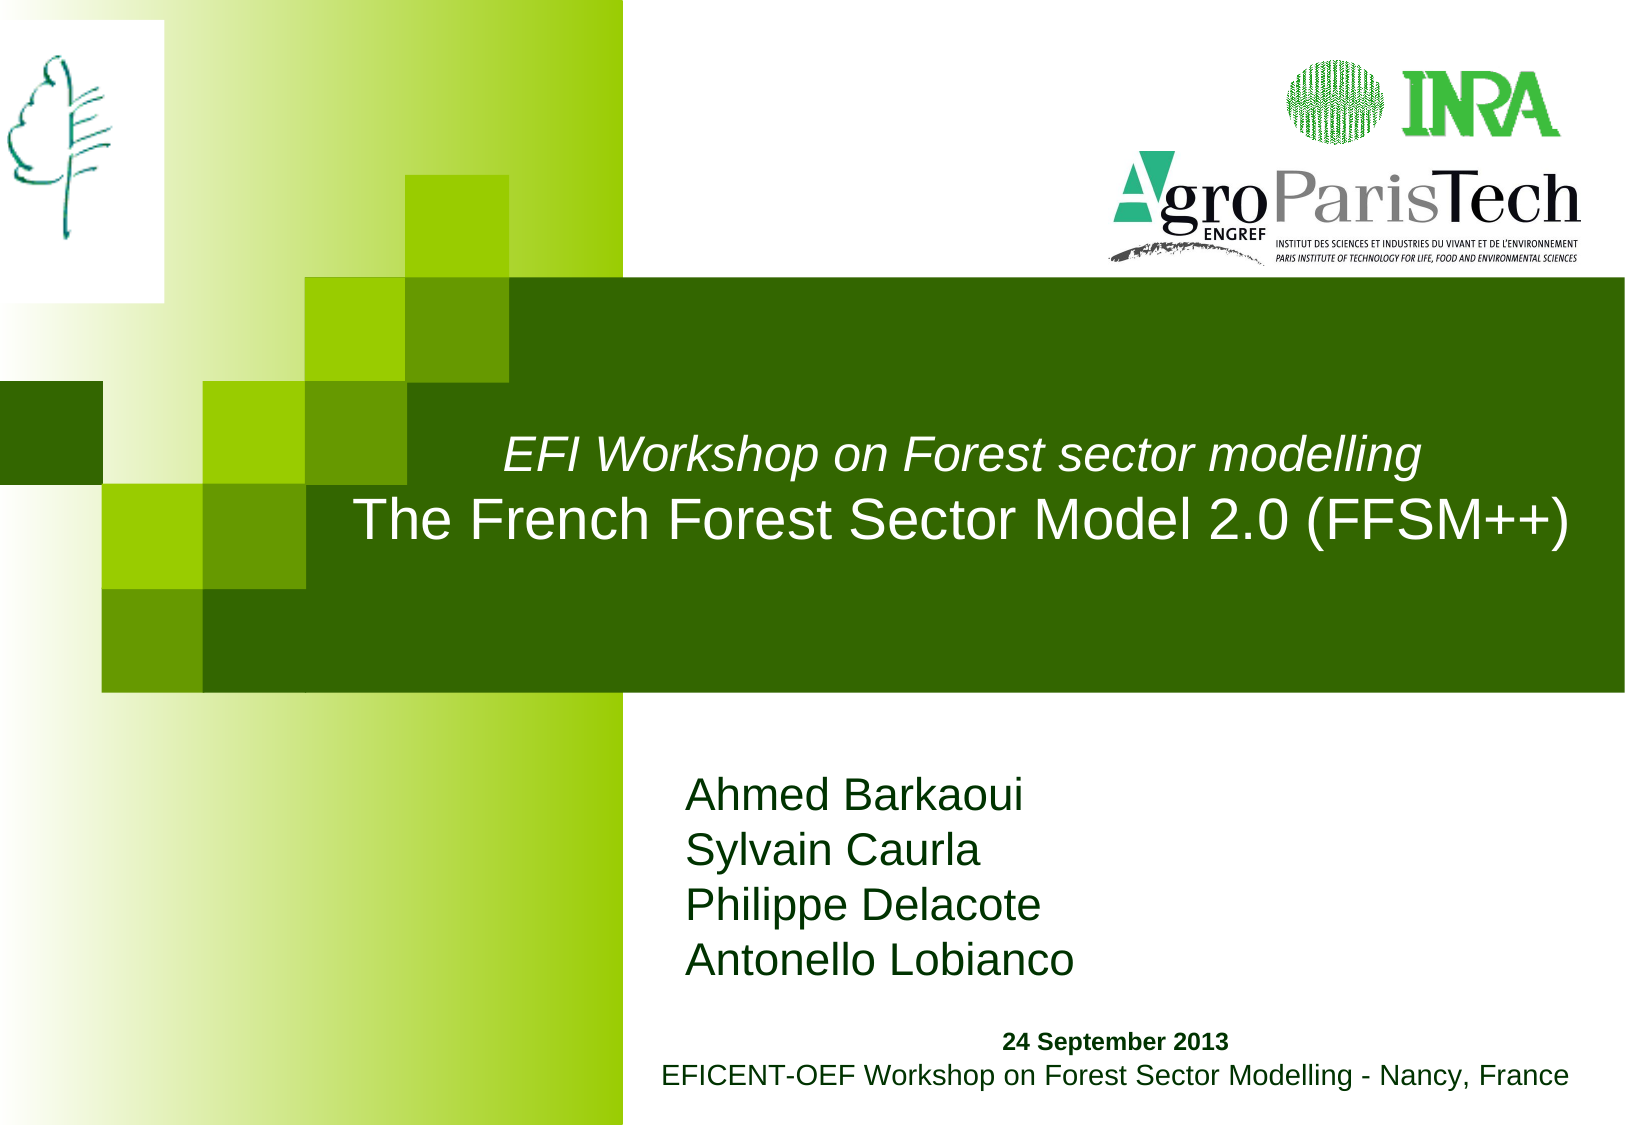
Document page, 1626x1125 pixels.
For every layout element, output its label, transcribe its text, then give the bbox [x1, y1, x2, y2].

picture [7, 54, 154, 244]
text_box EFI Workshop on Forest sector modelling The French Forest Sector Model 2.0 (FFSM++) [200, 229, 1626, 745]
picture [1108, 54, 1581, 266]
text_box [0, 19, 165, 304]
text_box Ahmed Barkaoui Sylvain Caurla Philippe Delacote Antonello Lobianco [670, 757, 1569, 993]
text_box 24 September 2013 EFICENT-OEF Workshop on Forest Sector Modelling - Nancy, France [602, 1023, 1626, 1099]
